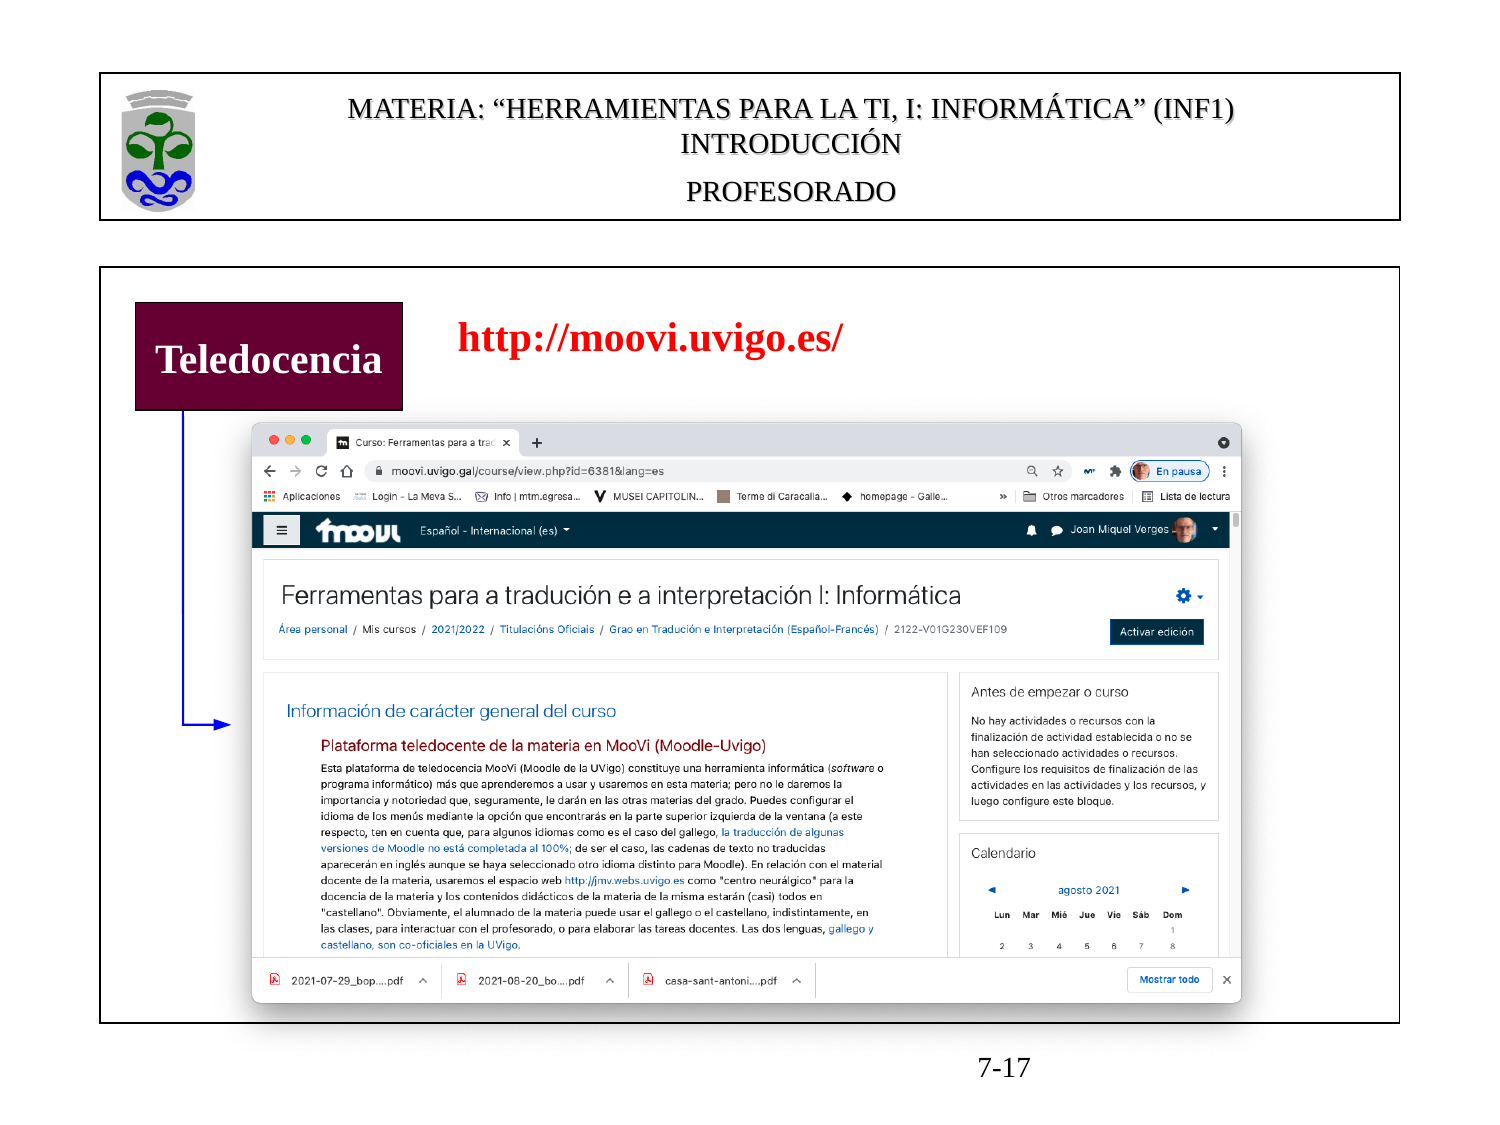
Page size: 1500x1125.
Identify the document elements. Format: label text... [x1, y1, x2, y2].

text_box MATERIA: “HERRAMIENTAS PARA LA TI, I: INFORMÁTICA” (INF1) INTRODUCCIÓN PROFESORADO [206, 81, 1377, 217]
text_box PROFESORADO [147, 172, 1341, 223]
text_box 7-17 [962, 1040, 1423, 1083]
picture [207, 392, 1286, 1062]
text_box Teledocencia [136, 303, 402, 410]
text_box http://moovi.uvigo.es/ [442, 302, 1243, 343]
